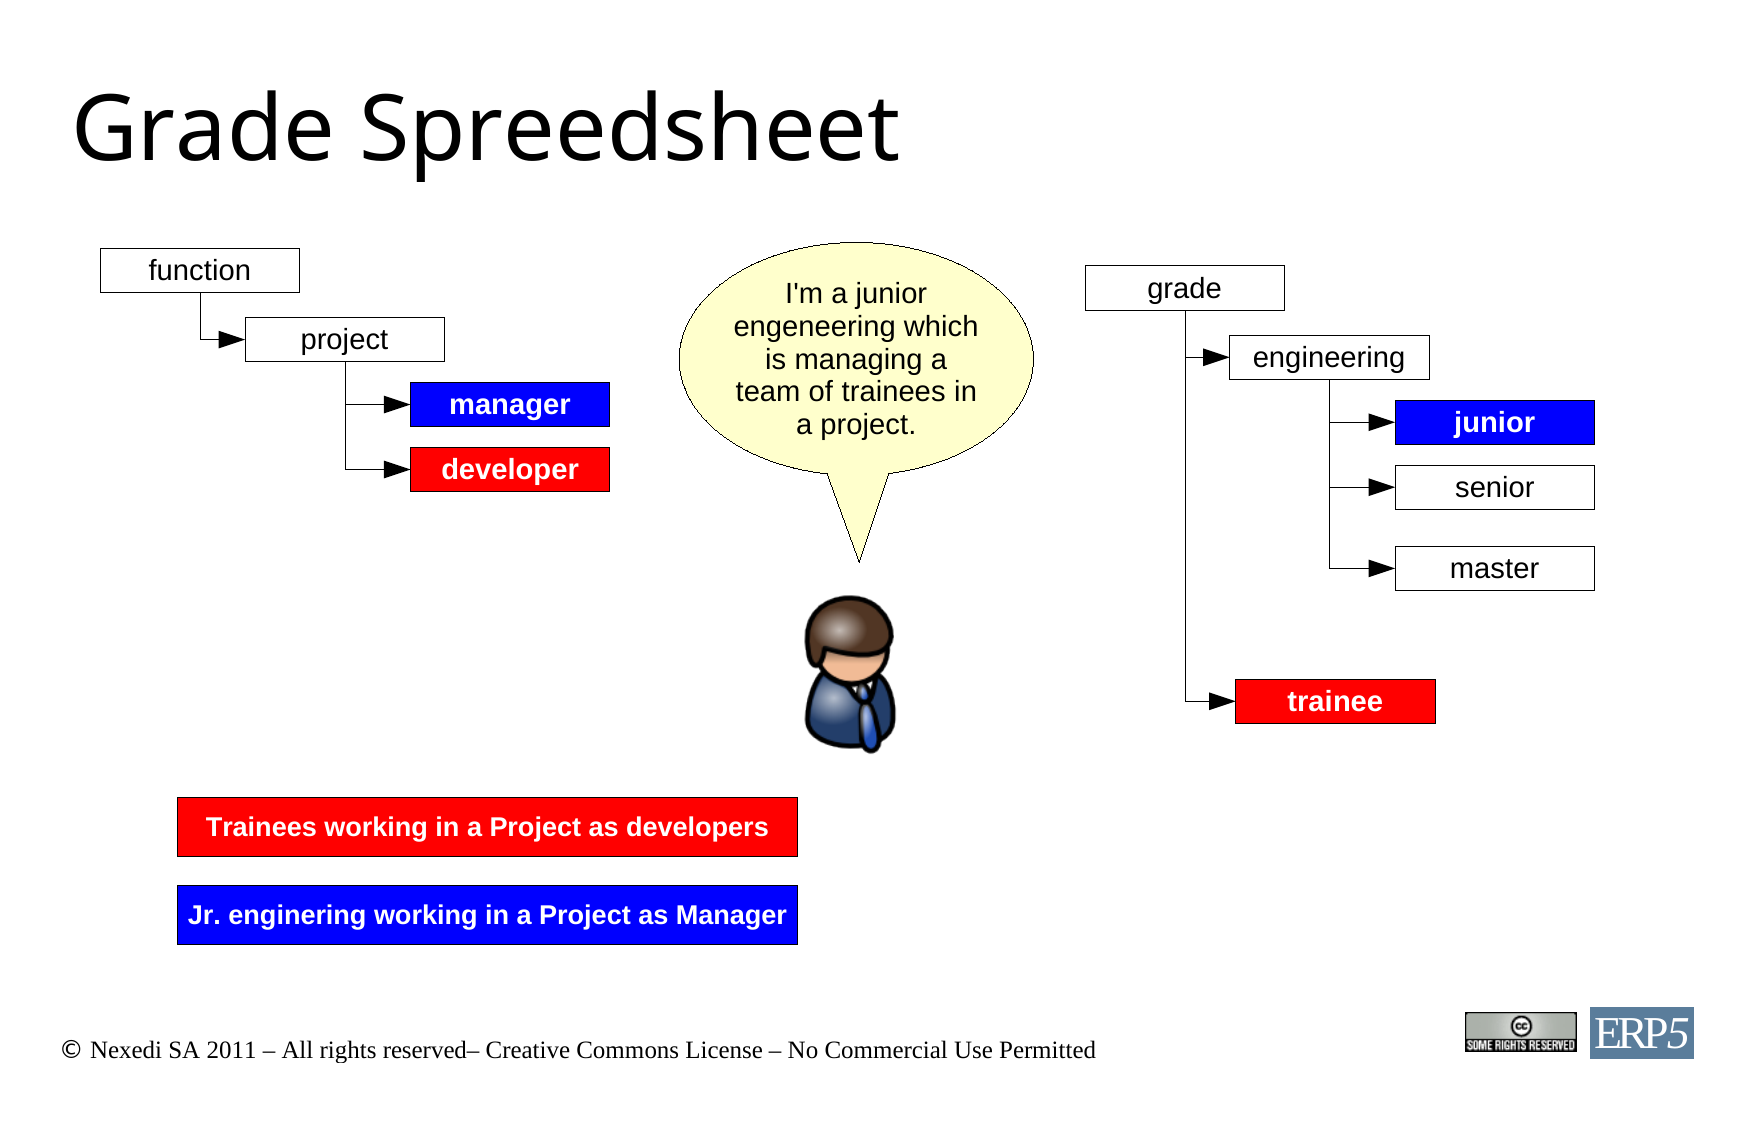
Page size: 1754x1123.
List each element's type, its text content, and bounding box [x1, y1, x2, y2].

text_box project [245, 317, 445, 362]
text_box I'm a junior engeneering which is managing a team of trainees in a project. [679, 242, 1034, 563]
text_box master [1395, 546, 1595, 591]
picture [1465, 1012, 1577, 1052]
text_box Trainees working in a Project as developers [177, 797, 798, 857]
text_box grade [1085, 265, 1285, 311]
picture [767, 590, 934, 757]
text_box function [100, 248, 300, 293]
text_box engineering [1229, 335, 1430, 380]
text_box manager [410, 382, 610, 427]
text_box junior [1395, 400, 1595, 445]
text_box developer [410, 447, 610, 492]
text_box senior [1395, 465, 1595, 510]
title Grade Spreedsheet [71, 63, 1707, 187]
text_box trainee [1235, 679, 1436, 724]
text_box Jr. enginering working in a Project as Manager [177, 885, 798, 945]
